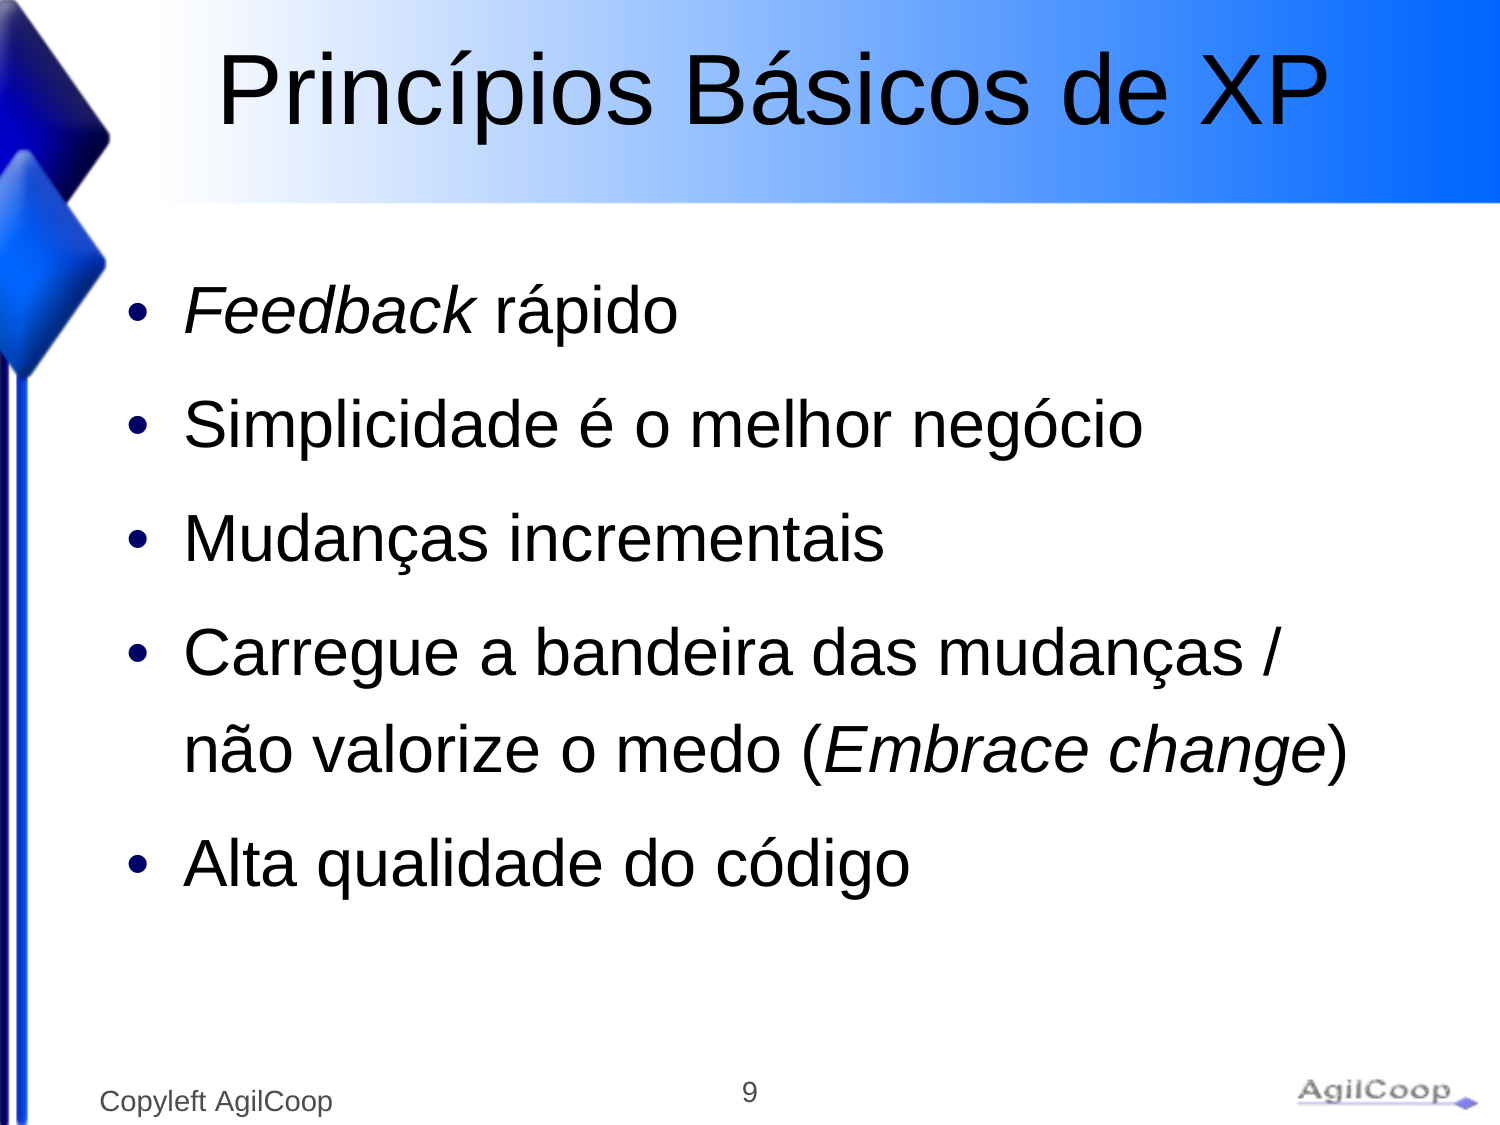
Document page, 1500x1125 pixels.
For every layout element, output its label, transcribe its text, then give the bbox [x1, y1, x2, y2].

list Feedback rápido Simplicidade é o melhor negócio Mudanças incrementais Carregue a bandeira das mudanças / não valorize o medo (Embrace change) Alta qualidade do código [112, 243, 1425, 1006]
title Princípios Básicos de XP [124, 8, 1426, 172]
picture [0, 0, 1500, 1125]
